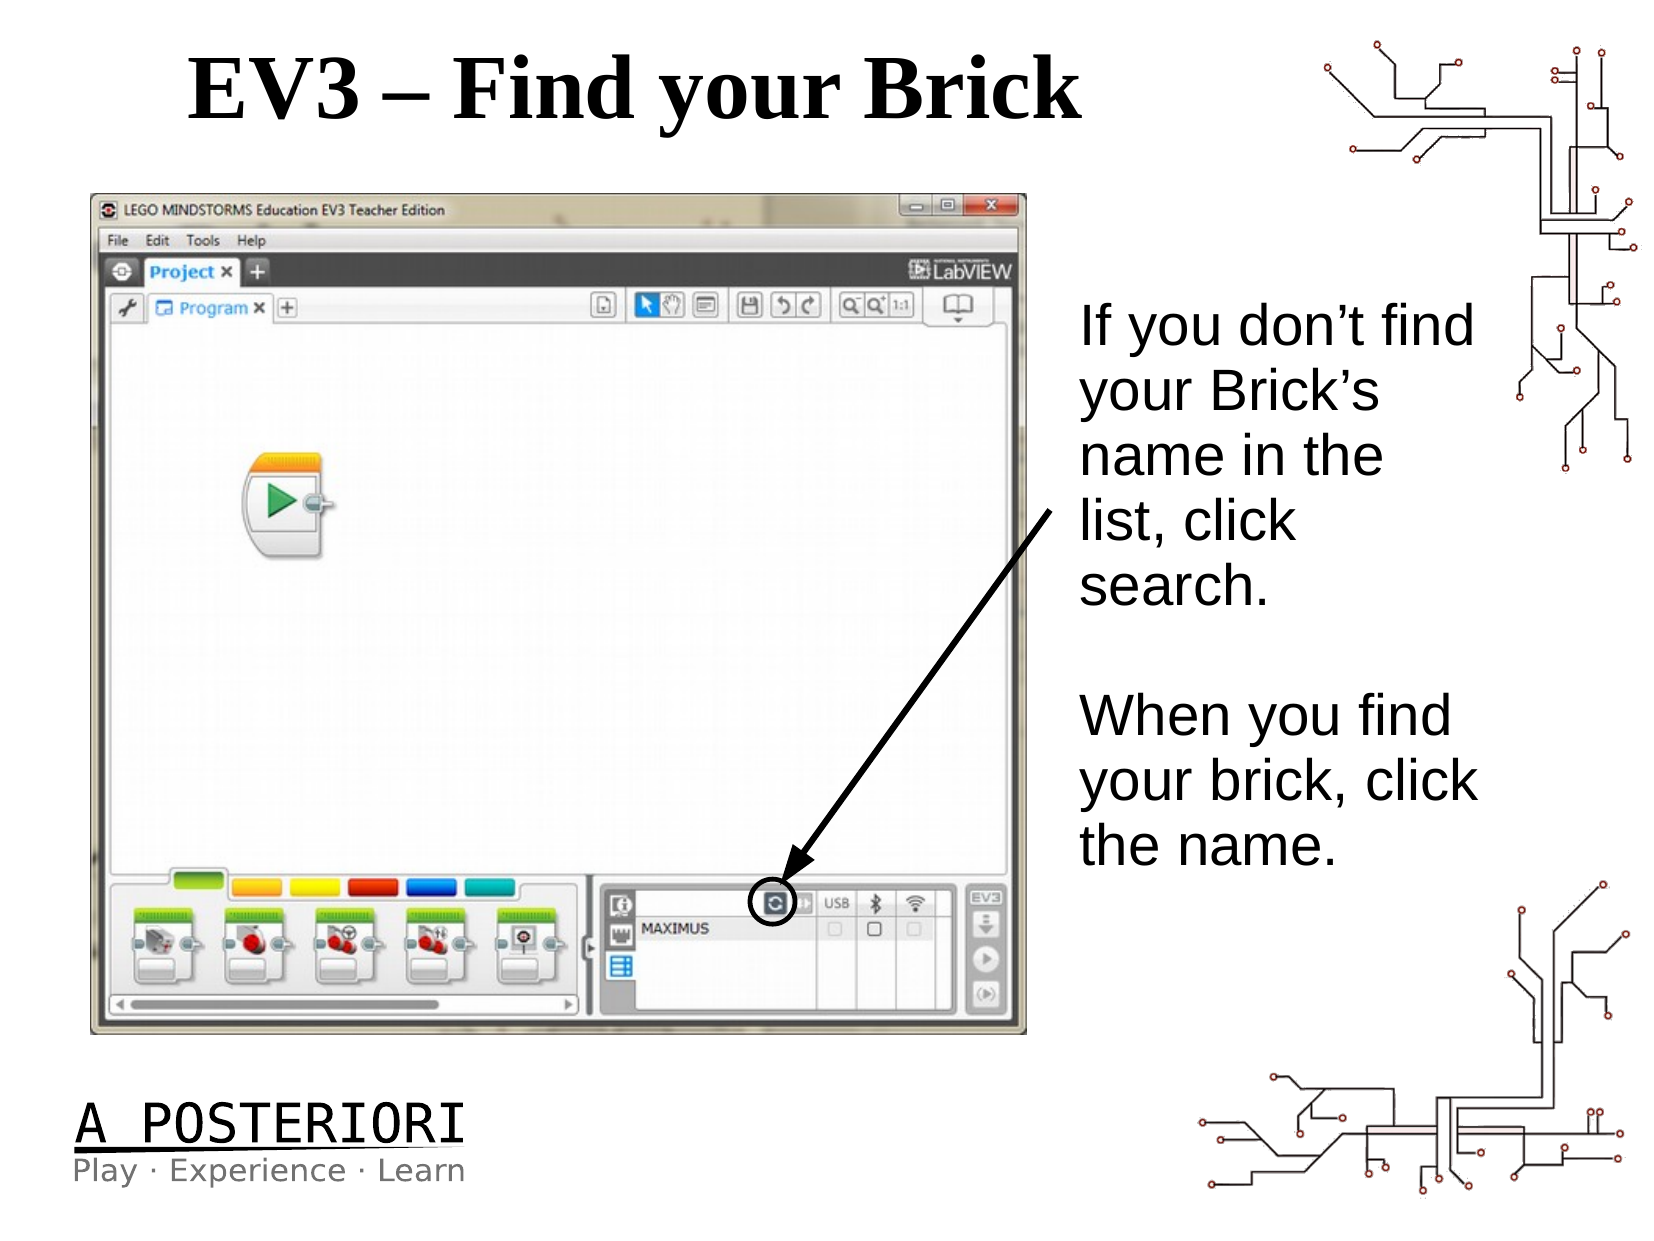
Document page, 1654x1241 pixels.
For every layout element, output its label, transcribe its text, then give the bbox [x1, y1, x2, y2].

picture [1175, 862, 1636, 1201]
title EV3 – Find your Brick [11, 0, 1261, 190]
picture [90, 193, 1027, 1036]
picture [753, 882, 792, 921]
text_box If you don’t find your Brick’s name in the list, click search. When you find your brick, click the name. [1065, 285, 1501, 1053]
picture [1305, 35, 1643, 496]
picture [73, 1101, 466, 1189]
